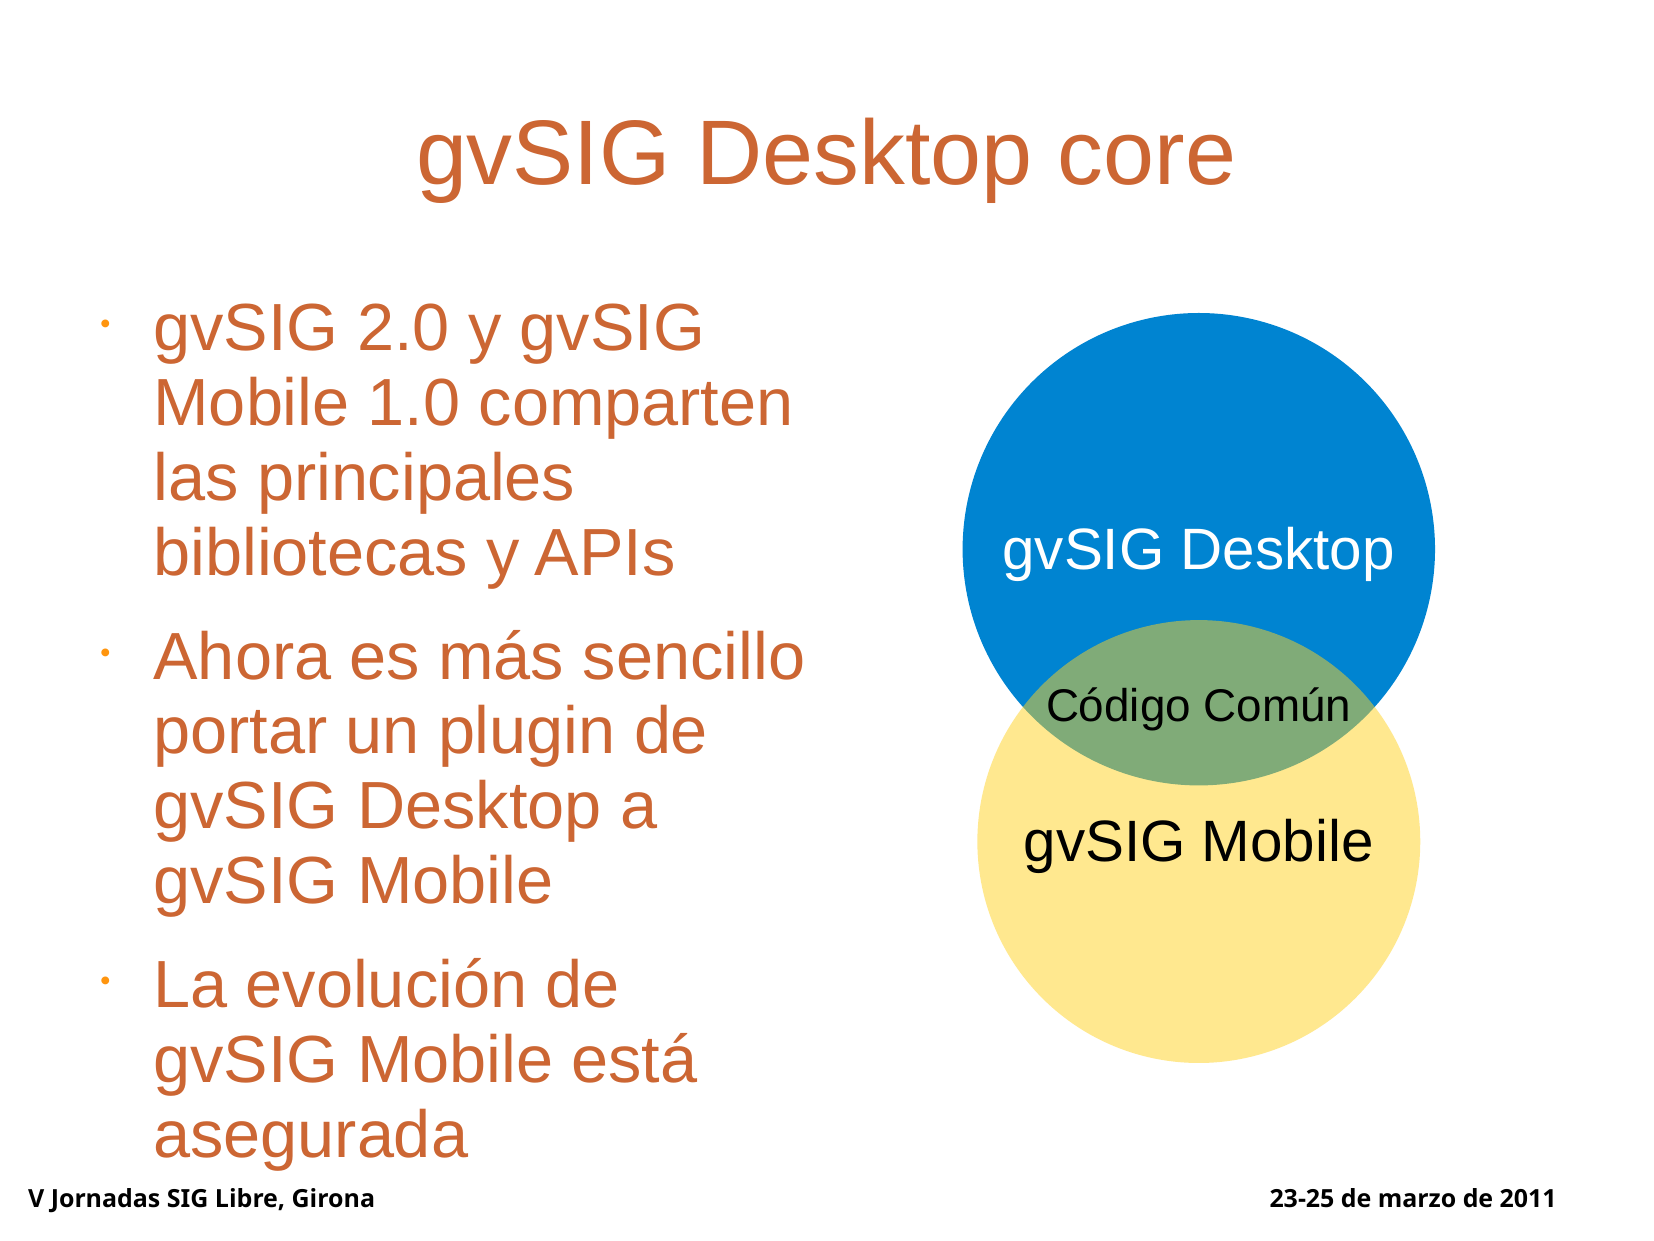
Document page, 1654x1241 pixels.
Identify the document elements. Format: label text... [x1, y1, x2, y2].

text_box gvSIG Mobile [977, 705, 1421, 1063]
list gvSIG 2.0 y gvSIG Mobile 1.0 comparten las principales bibliotecas y APIs Ahora es más sencillo portar un plugin de gvSIG Desktop a gvSIG Mobile La evolución de gvSIG Mobile está asegurada [82, 290, 809, 1172]
title gvSIG Desktop core [82, 49, 1571, 257]
text_box gvSIG Mobile [1056, 620, 1342, 672]
text_box Código Común [1024, 672, 1374, 738]
text_box gvSIG Desktop [962, 312, 1436, 707]
